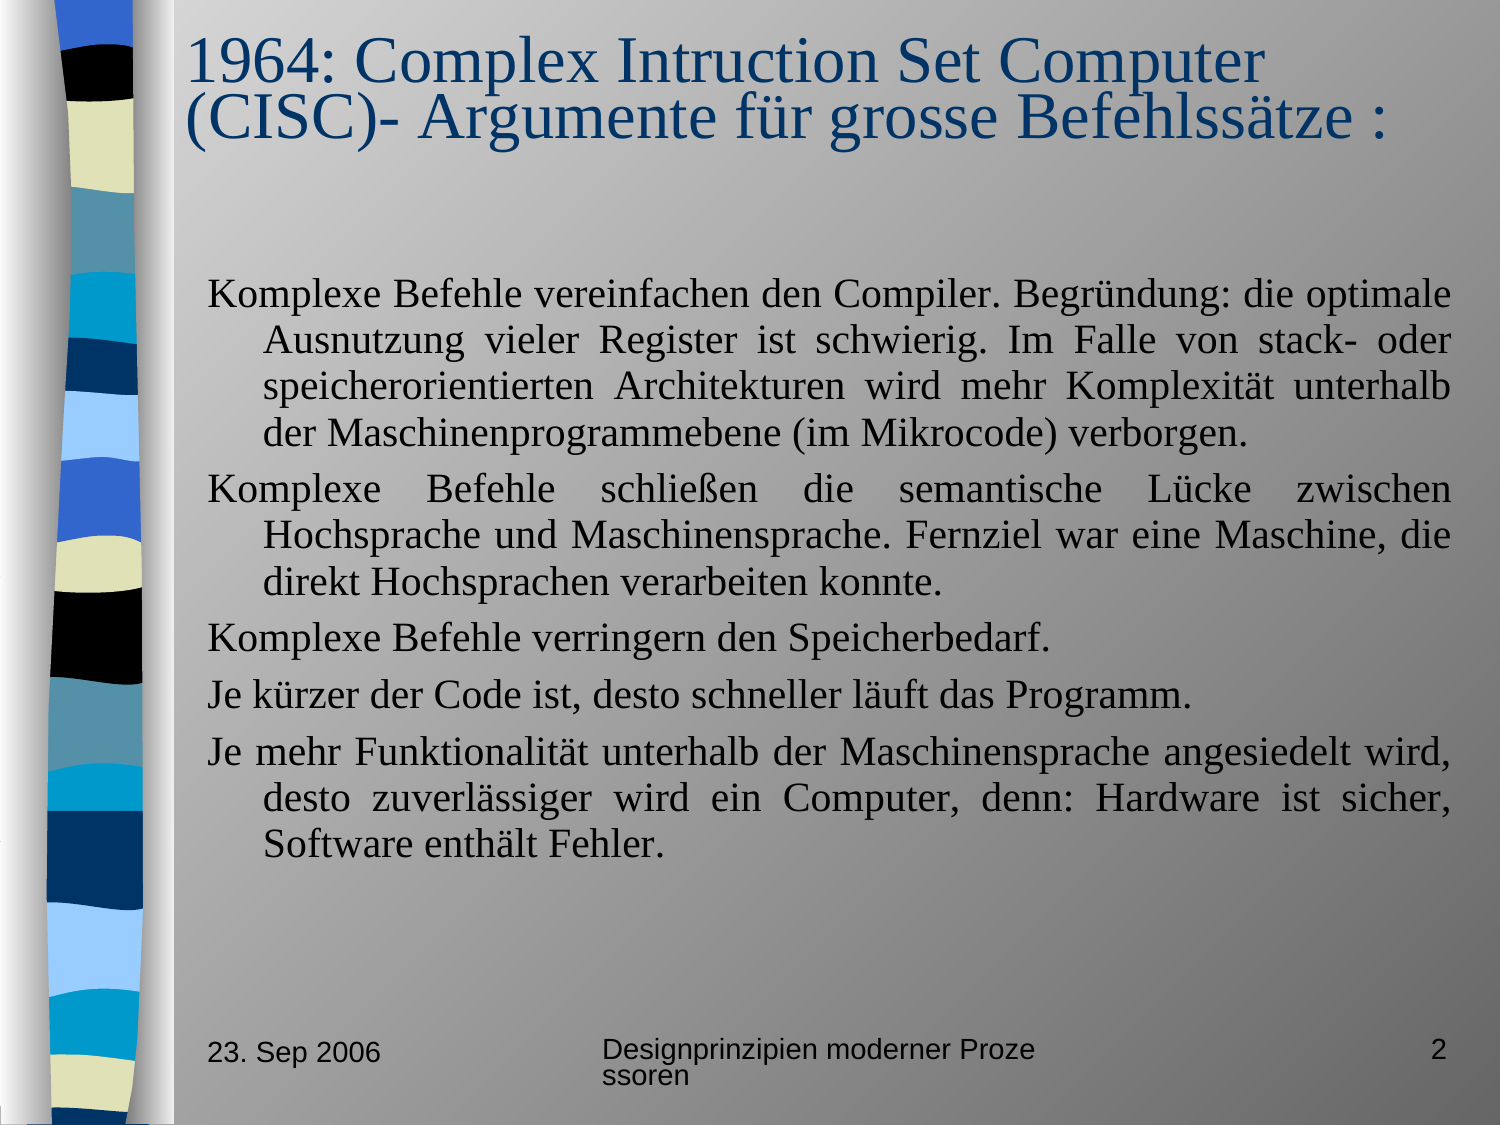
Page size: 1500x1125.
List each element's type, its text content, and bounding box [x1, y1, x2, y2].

title 1964: Complex Intruction Set Computer (CISC)- Argumente für grosse Befehlssätze : [171, 0, 1447, 188]
list Komplexe Befehle vereinfachen den Compiler. Begründung: die optimale Ausnutzung vieler Register ist schwierig. Im Falle von stack- oder speicherorientierten Architekturen wird mehr Komplexität unterhalb der Maschinenprogrammebene (im Mikrocode) verborgen. Komplexe Befehle schließen die semantische Lücke zwischen Hochsprache und Maschinensprache. Fernziel war eine Maschine, die direkt Hochsprachen verarbeiten konnte. Komplexe Befehle verringern den Speicherbedarf. Je kürzer der Code ist, desto schneller läuft das Programm. Je mehr Funktionalität unterhalb der Maschinensprache angesiedelt wird, desto zuverlässiger wird ein Computer, denn: Hardware ist sicher, Software enthält Fehler. [192, 262, 1468, 981]
